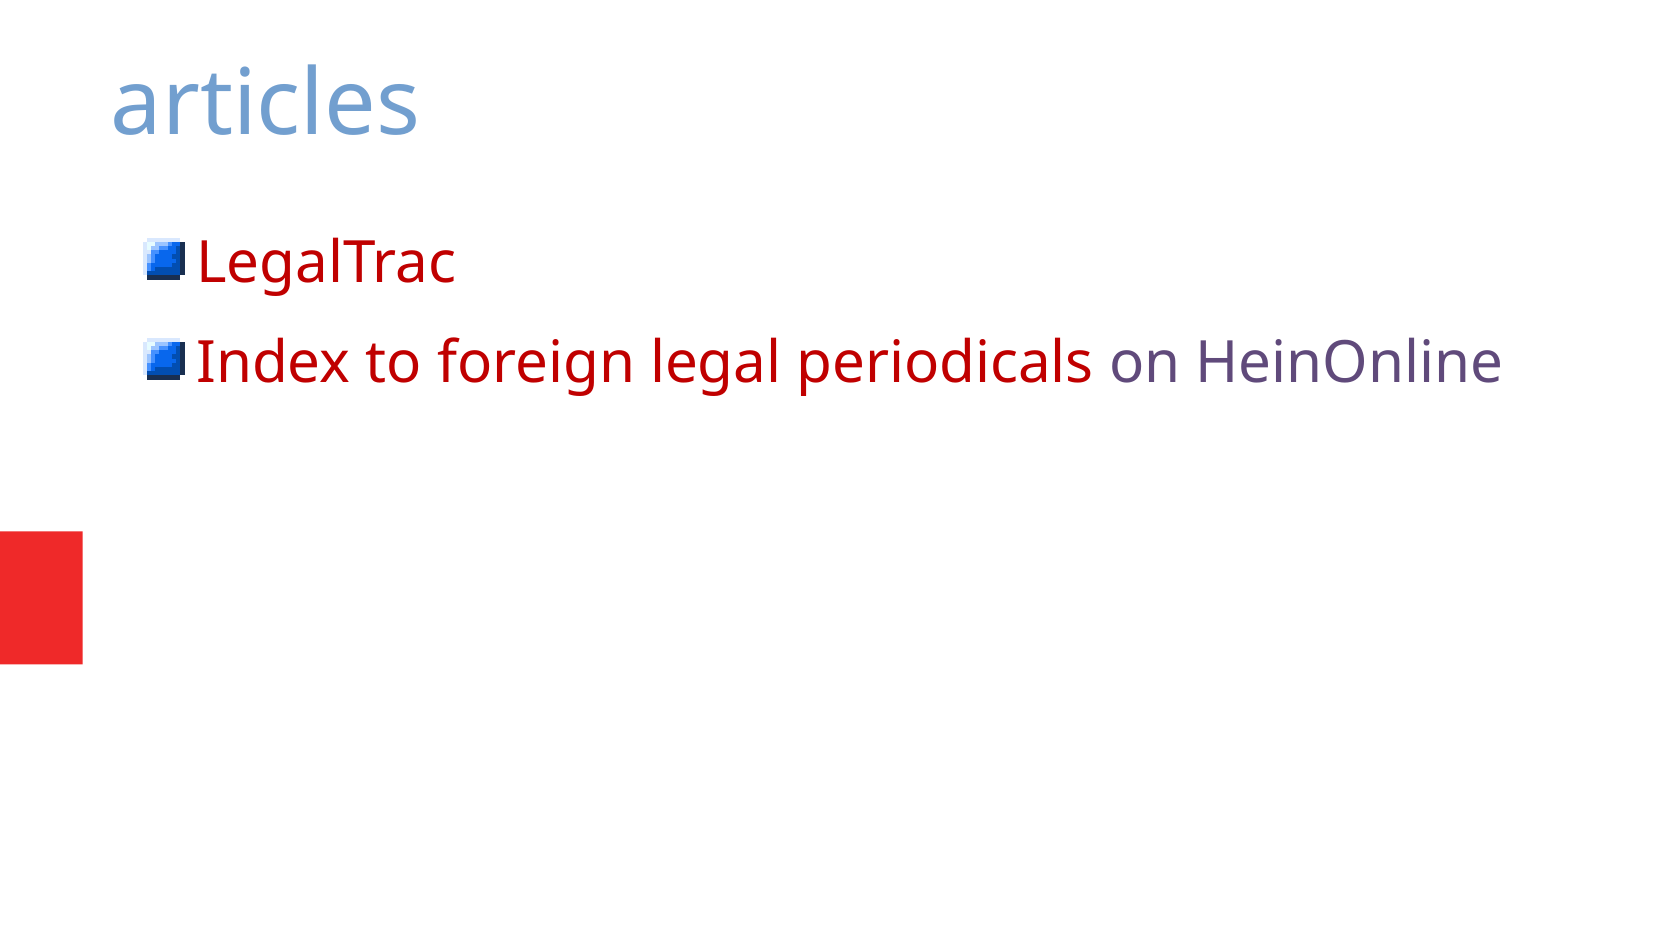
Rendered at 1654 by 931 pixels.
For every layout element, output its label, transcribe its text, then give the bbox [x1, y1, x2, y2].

picture [143, 238, 185, 280]
text_box articles [110, 43, 1586, 154]
picture [143, 338, 185, 380]
text_box LegalTrac Index to foreign legal periodicals on HeinOnline [110, 216, 1586, 827]
